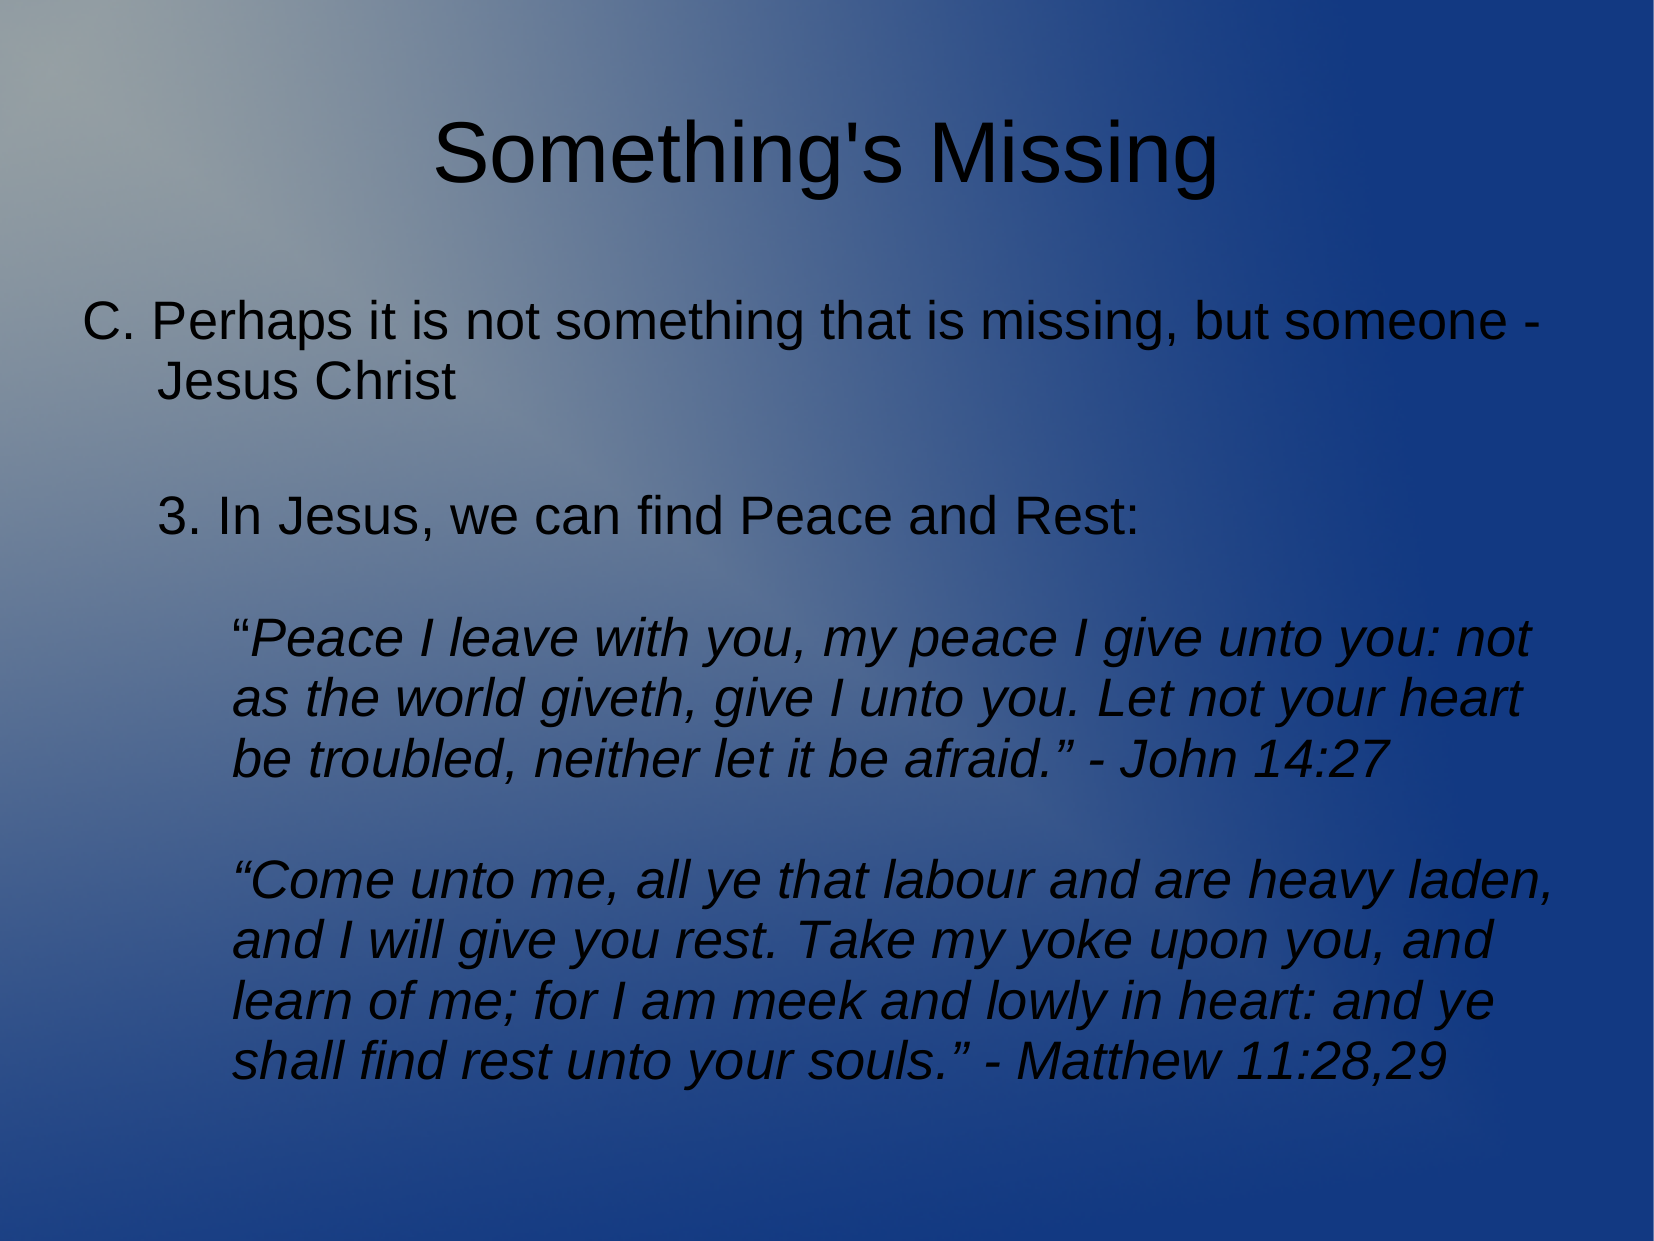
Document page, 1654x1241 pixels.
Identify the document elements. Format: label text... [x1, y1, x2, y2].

subtitle C. Perhaps it is not something that is missing, but someone - Jesus Christ 3. In Jesus, we can find Peace and Rest: “Peace I leave with you, my peace I give unto you: not as the world giveth, give I unto you. Let not your heart be troubled, neither let it be afraid.” - John 14:27 “Come unto me, all ye that labour and are heavy laden, and I will give you rest. Take my yoke upon you, and learn of me; for I am meek and lowly in heart: and ye shall find rest unto your souls.” - Matthew 11:28,29 [82, 290, 1571, 1109]
title Something's Missing [82, 49, 1571, 257]
picture [0, 0, 1654, 1241]
